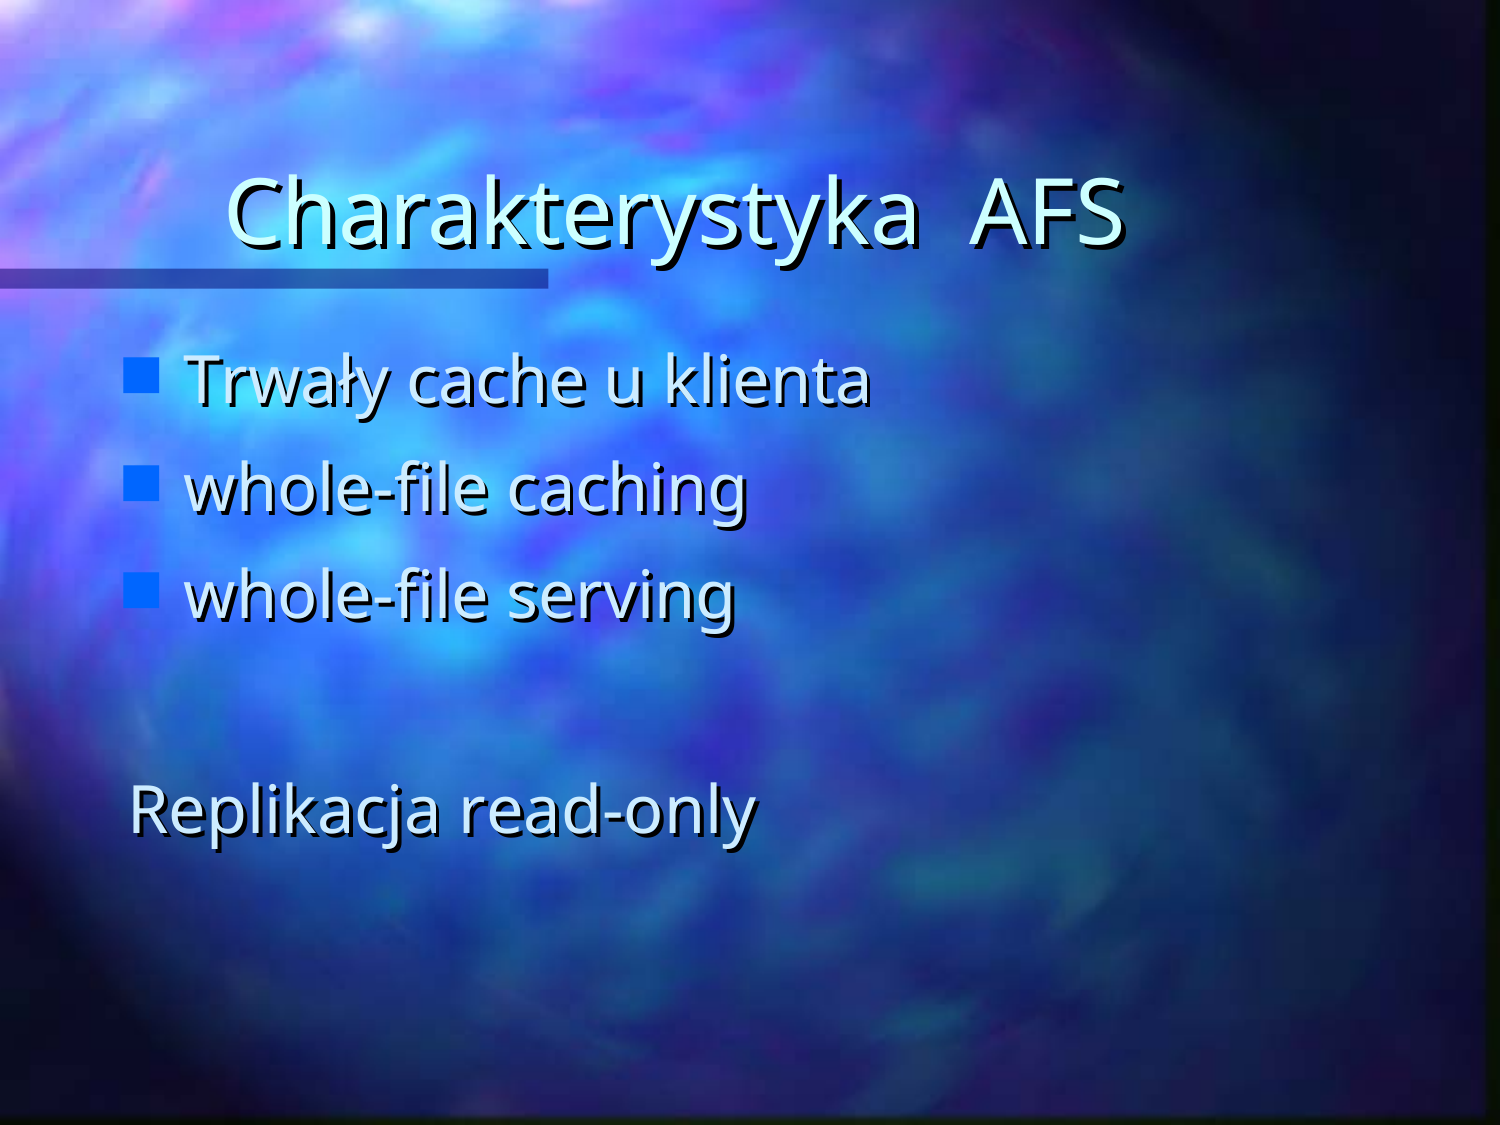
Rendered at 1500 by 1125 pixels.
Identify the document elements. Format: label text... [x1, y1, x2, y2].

title Charakterystyka AFS [37, 74, 1313, 275]
picture [0, 0, 1500, 1125]
list Trwały cache u klienta whole-file caching whole-file serving Replikacja read-only [112, 324, 1388, 1001]
